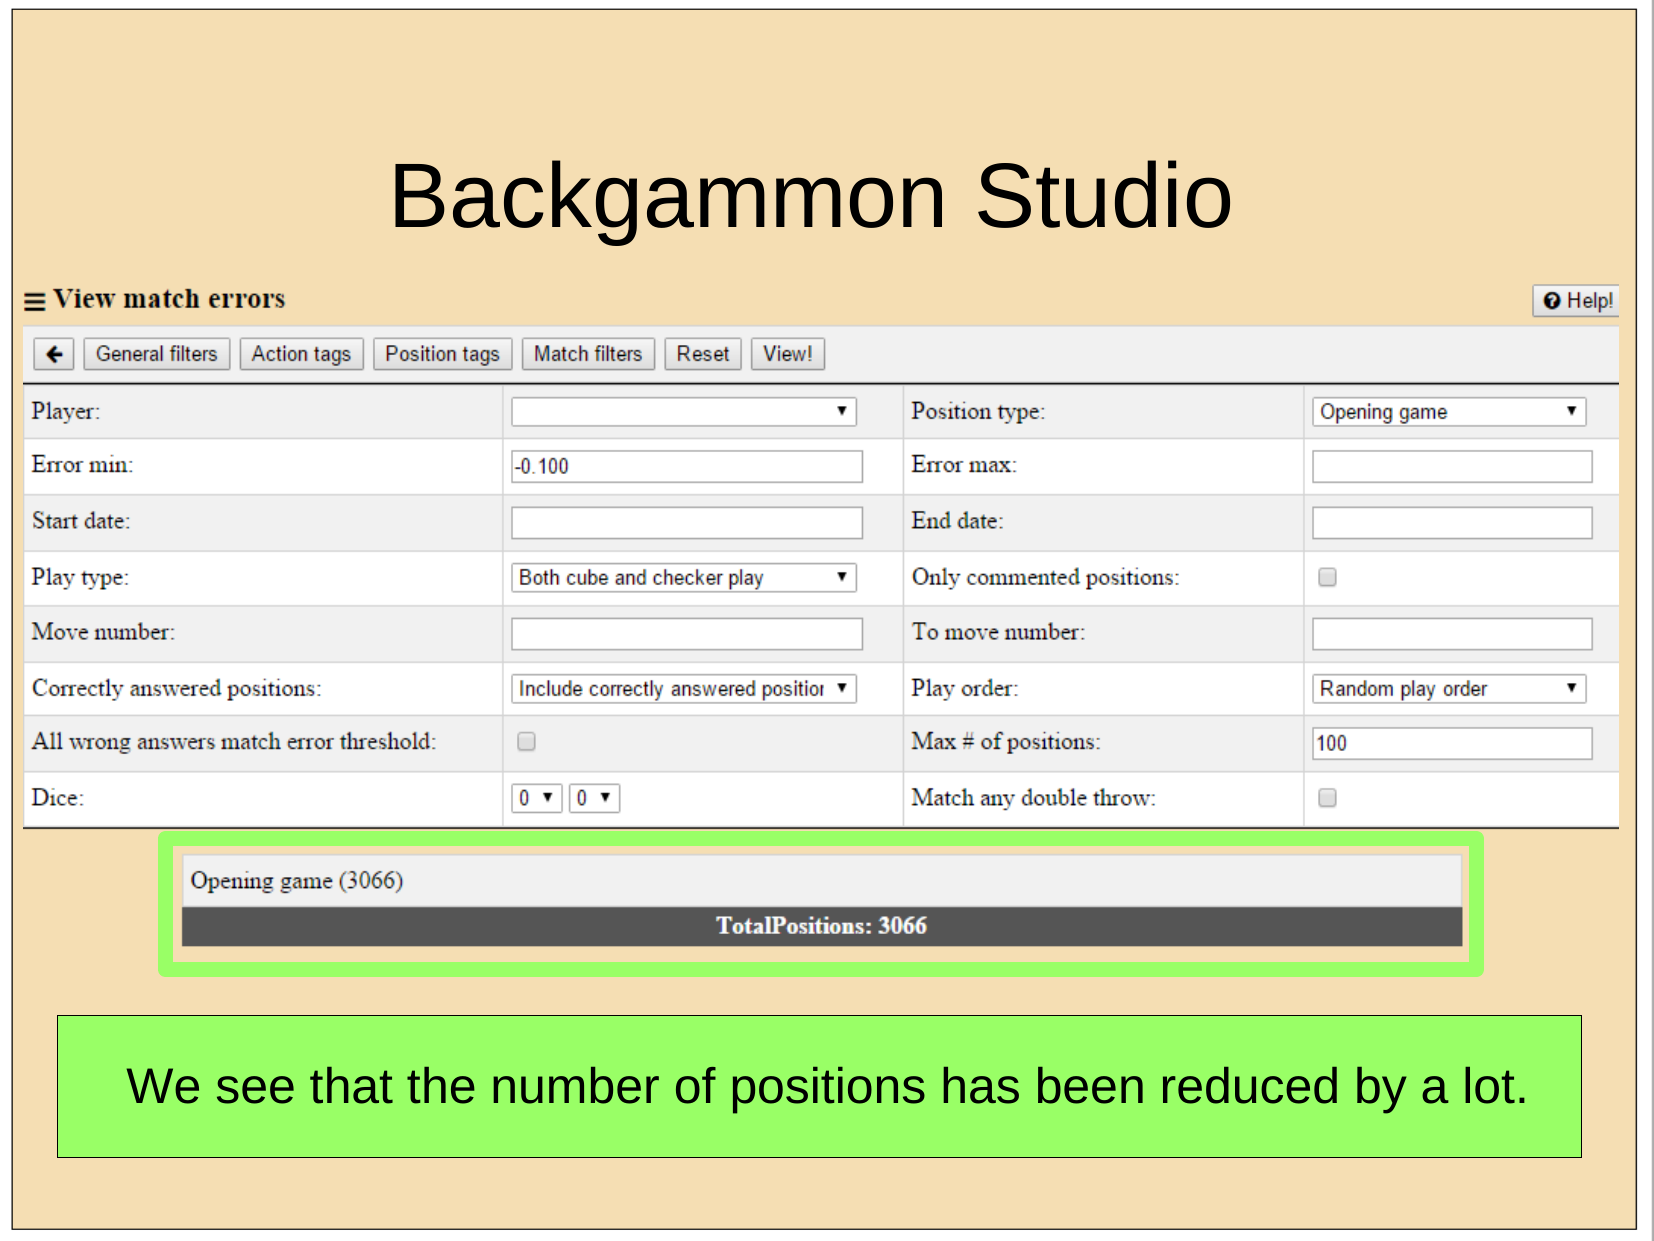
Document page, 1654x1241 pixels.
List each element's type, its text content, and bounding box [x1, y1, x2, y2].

title Backgammon Studio [118, 112, 1506, 281]
picture [0, 0, 1654, 1241]
text_box We see that the number of positions has been reduced by a lot. [57, 1015, 1582, 1158]
